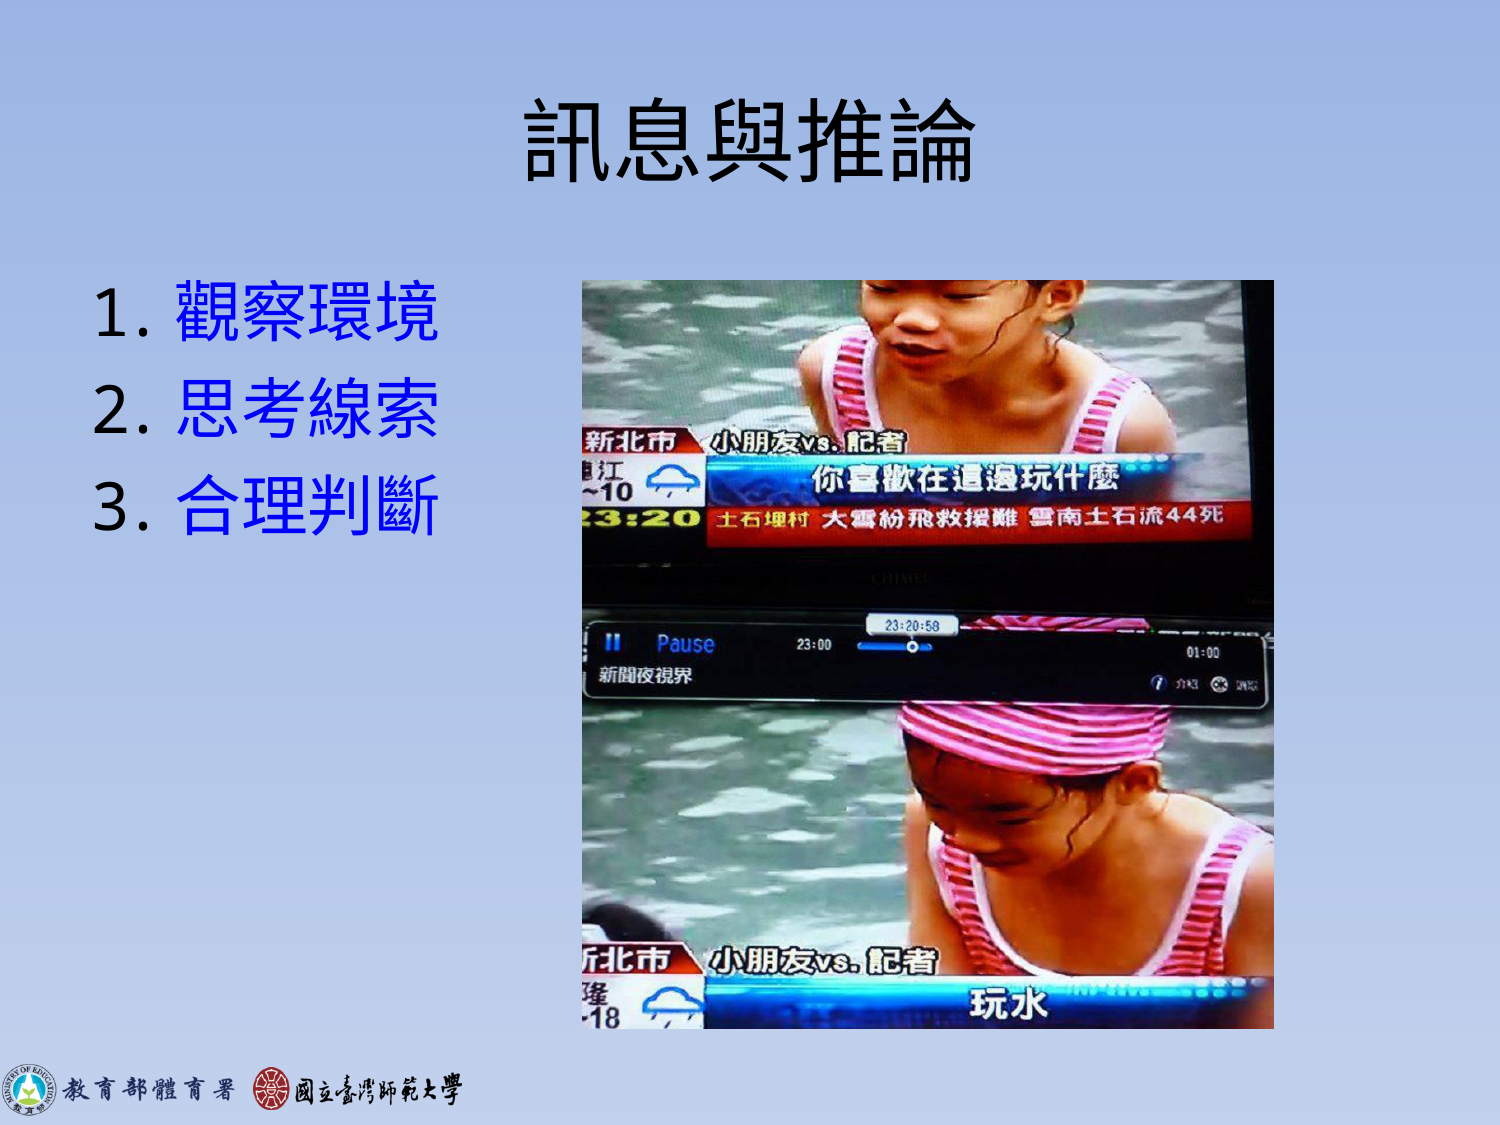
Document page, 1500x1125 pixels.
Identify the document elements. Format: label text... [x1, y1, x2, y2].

picture [582, 1005, 1274, 1029]
title 訊息與推論 [75, 45, 1426, 233]
list 觀察環境 思考線索 合理判斷 [75, 262, 1426, 1005]
